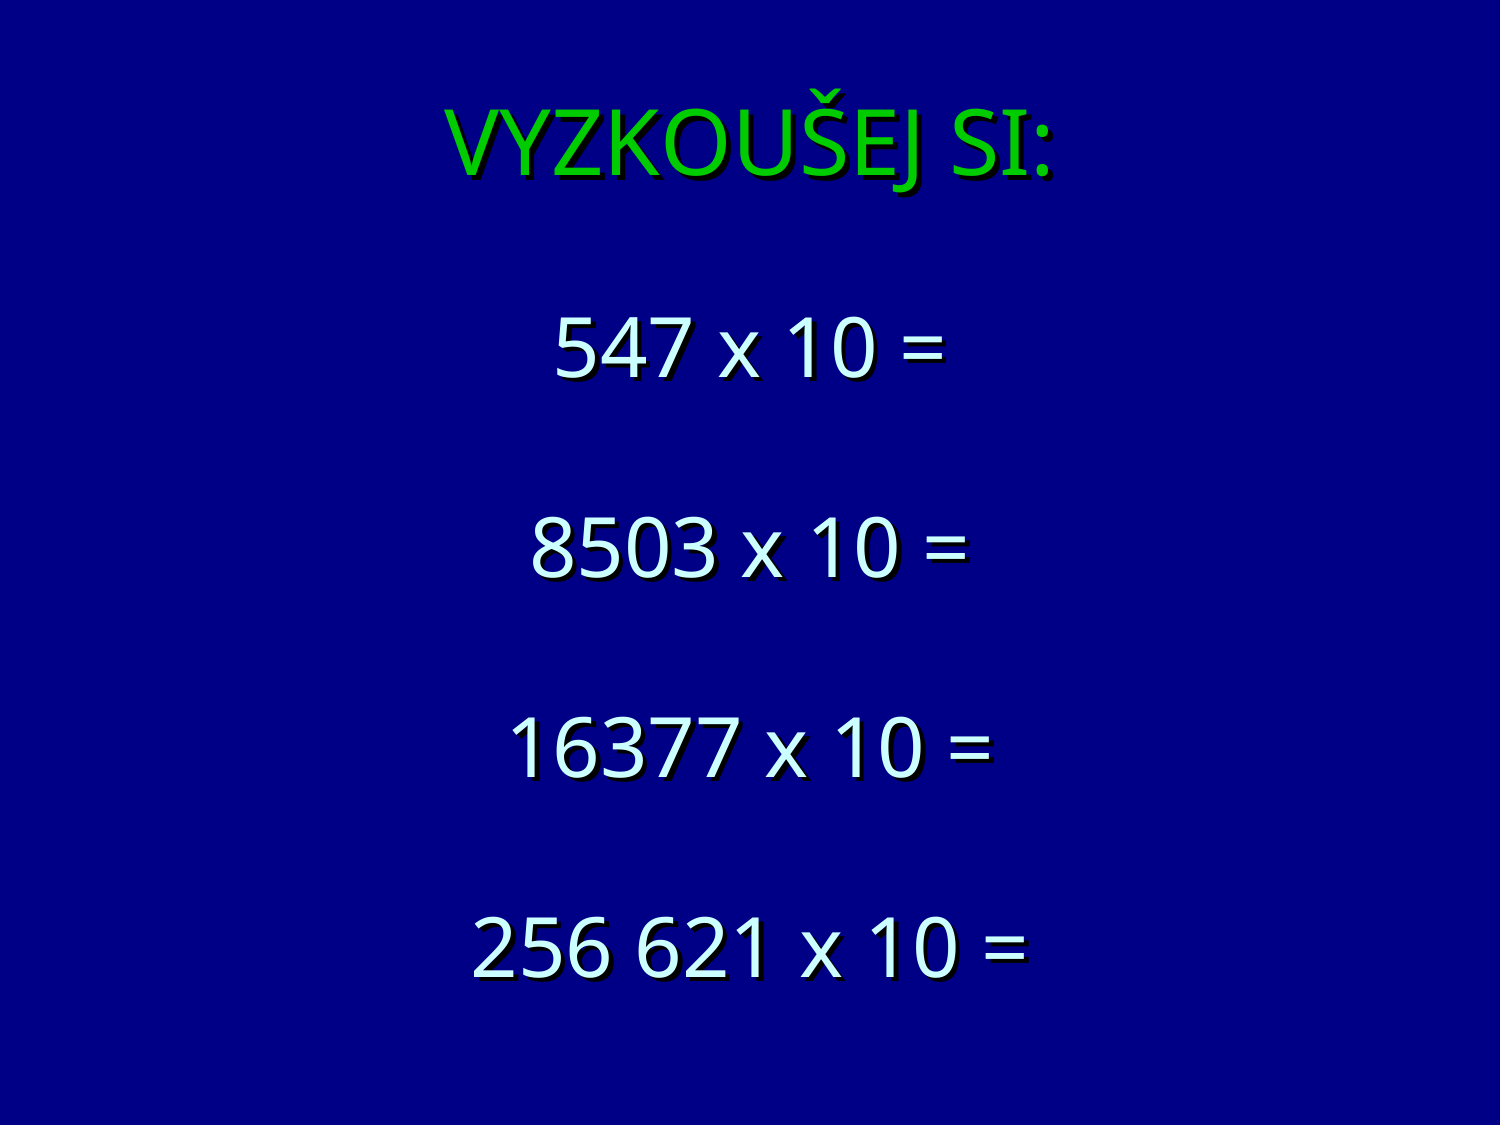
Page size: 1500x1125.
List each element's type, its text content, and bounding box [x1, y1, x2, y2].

title VYZKOUŠEJ SI: 547 x 10 = 8503 x 10 = 16377 x 10 = 256 621 x 10 = [75, 0, 1426, 1002]
